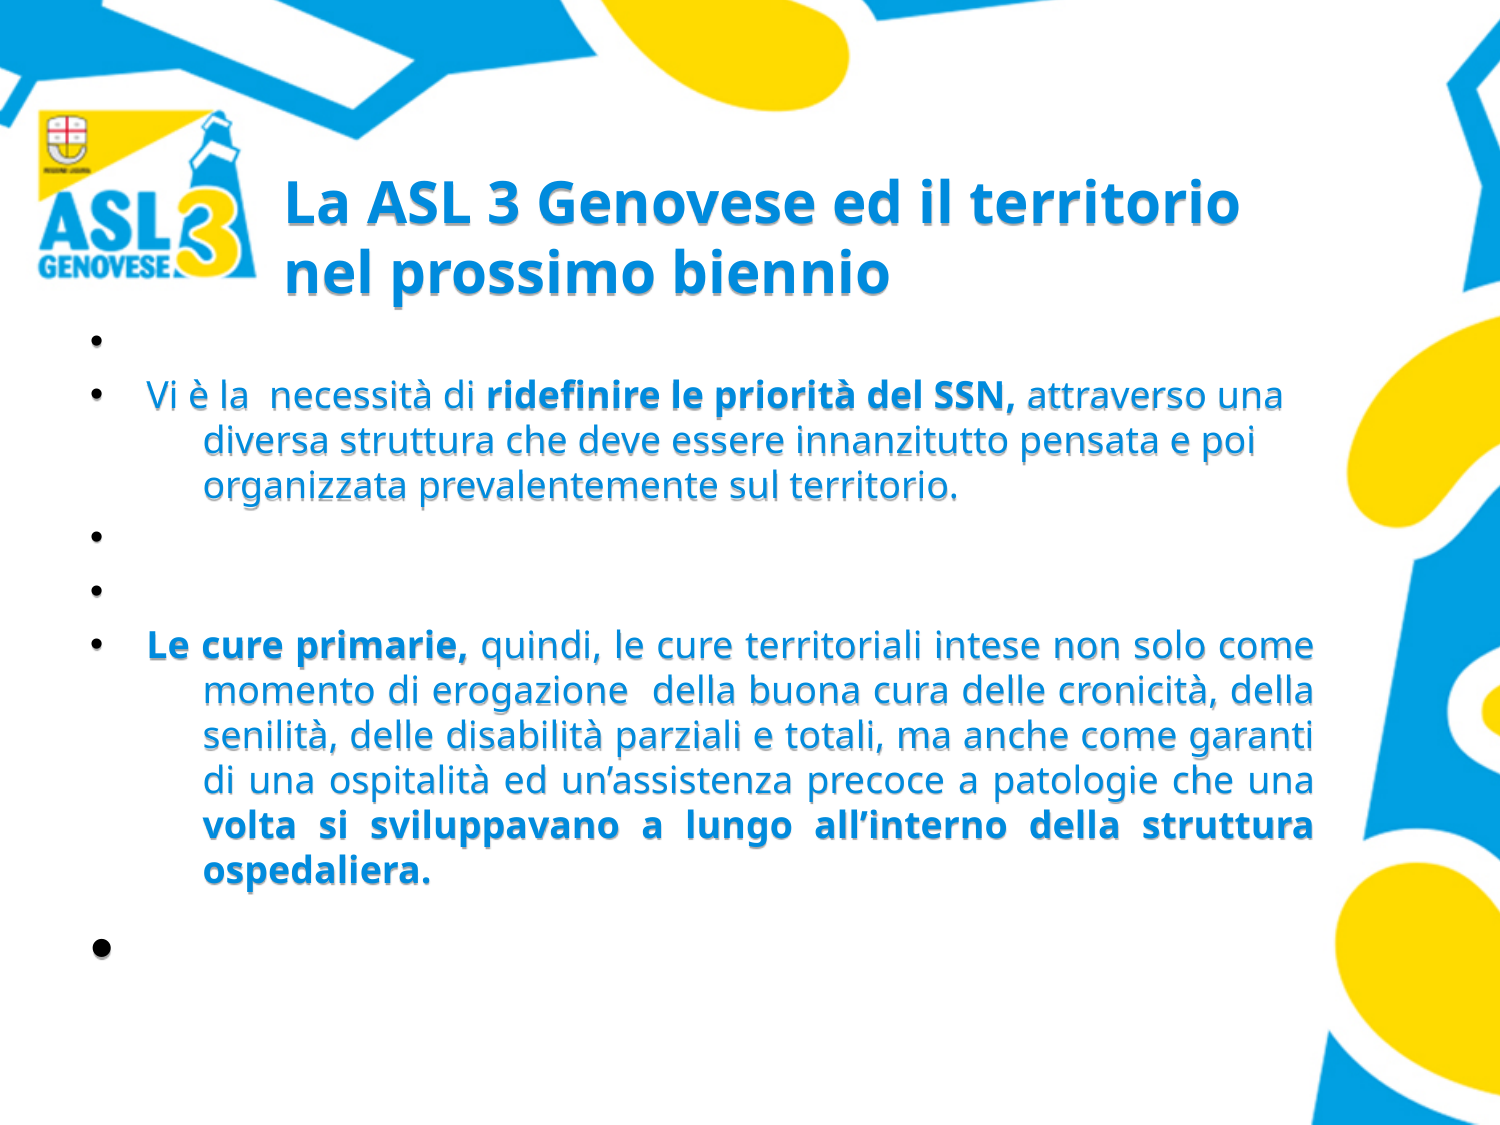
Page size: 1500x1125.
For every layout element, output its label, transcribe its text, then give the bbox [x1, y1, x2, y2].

list Vi è la necessità di ridefinire le priorità del SSN, attraverso una diversa struttura che deve essere innanzitutto pensata e poi organizzata prevalentemente sul territorio. Le cure primarie, quindi, le cure territoriali intese non solo come momento di erogazione della buona cura delle cronicità, della senilità, delle disabilità parziali e totali, ma anche come garanti di una ospitalità ed un’assistenza precoce a patologie che una volta si sviluppavano a lungo all’interno della struttura ospedaliera. [75, 310, 1331, 1005]
title La ASL 3 Genovese ed il territorio nel prossimo biennio [268, 157, 1331, 274]
